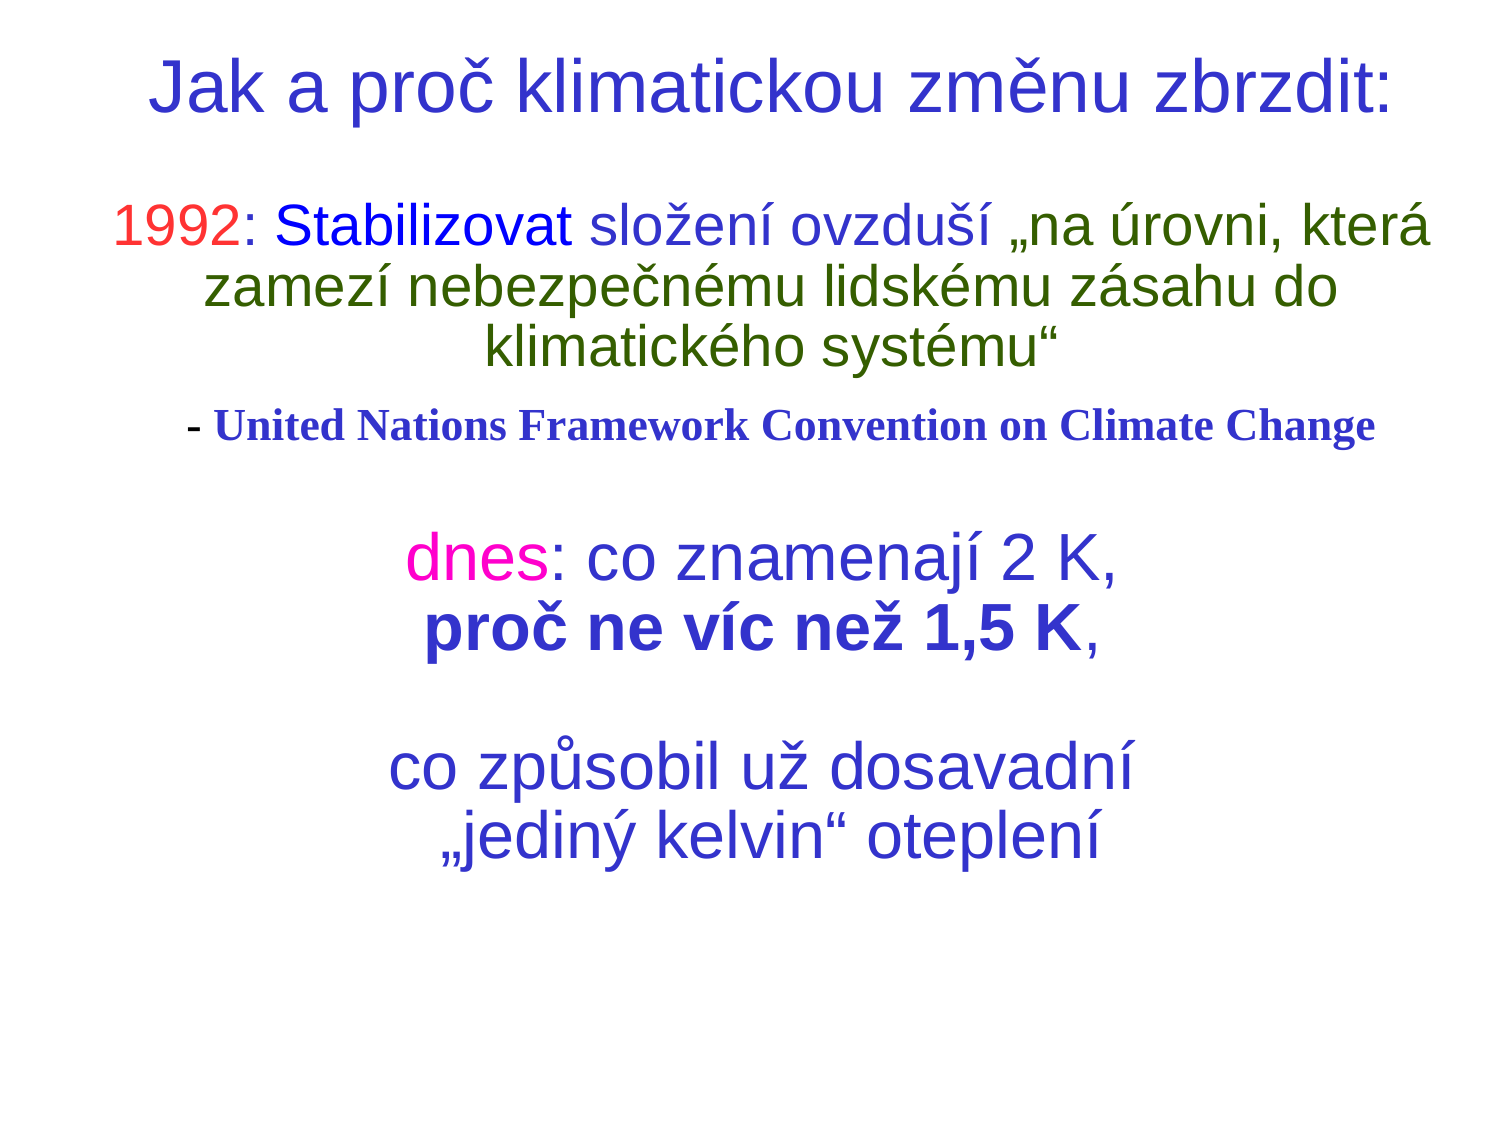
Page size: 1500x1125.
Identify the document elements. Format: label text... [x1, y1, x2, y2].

title Jak a proč klimatickou změnu zbrzdit: 1992: Stabilizovat složení ovzduší „na úrovni, která zamezí nebezpečnému lidskému zásahu do klimatického systému“ - United Nations Framework Convention on Climate Change dnes: co znamenají 2 K, proč ne víc než 1,5 K, co způsobil už dosavadní „jediný kelvin“ oteplení [97, 47, 1447, 1074]
